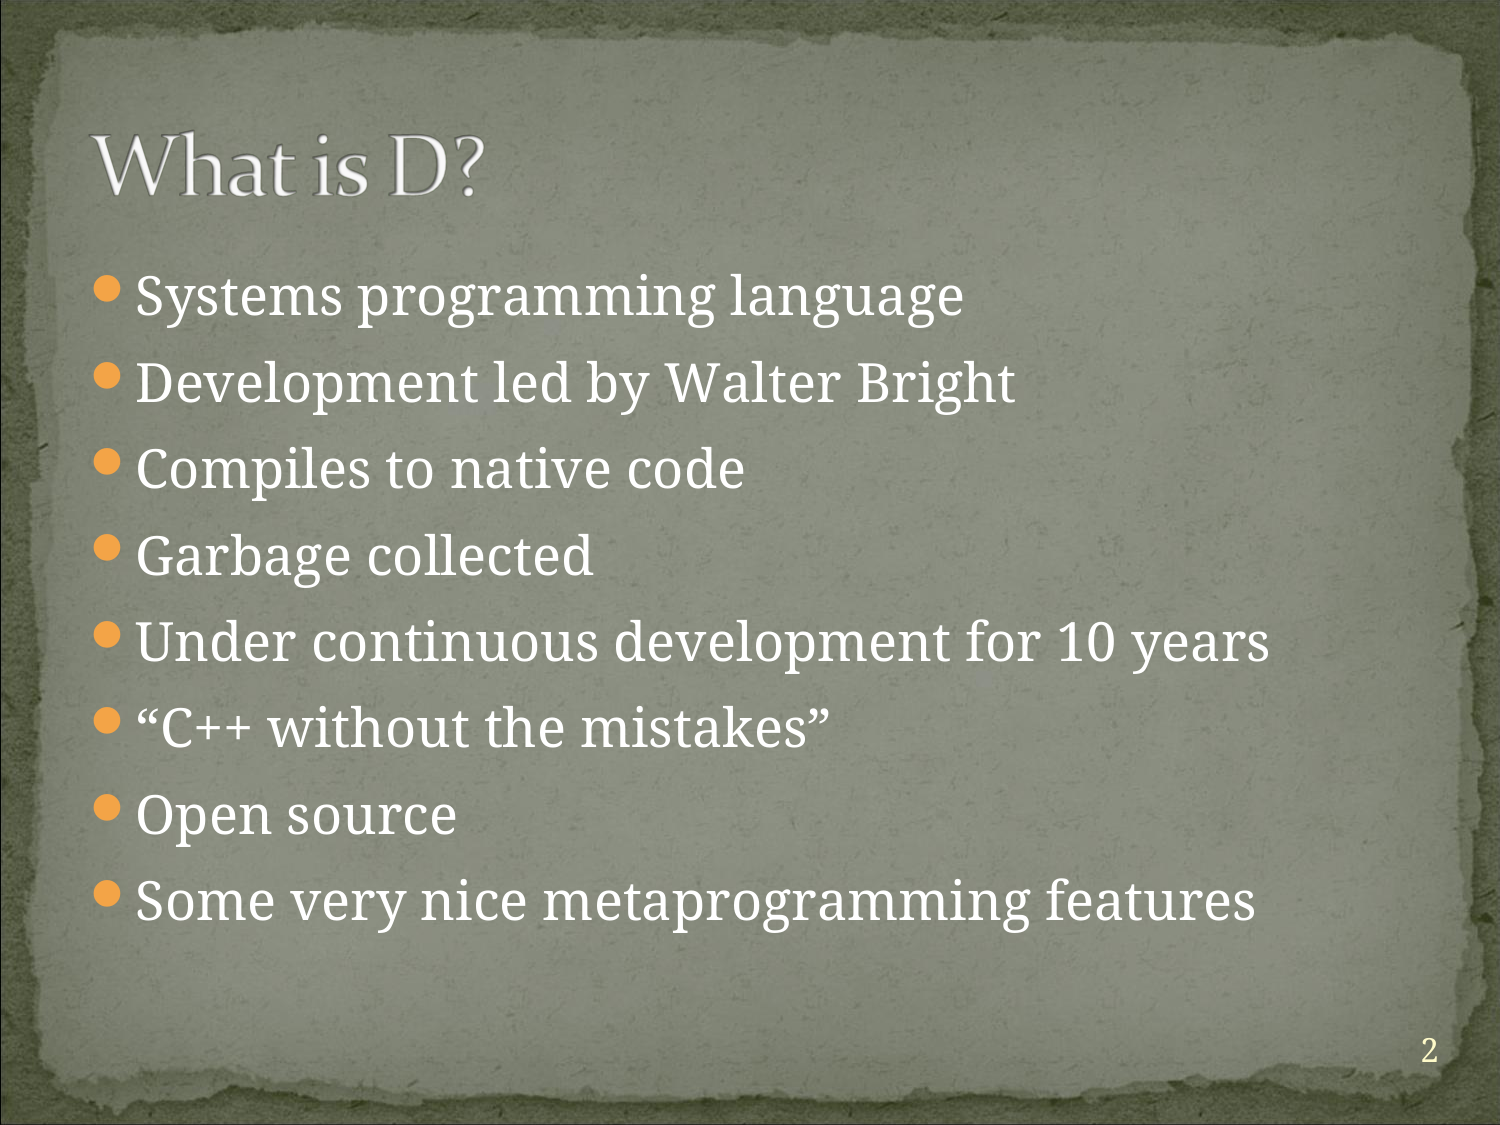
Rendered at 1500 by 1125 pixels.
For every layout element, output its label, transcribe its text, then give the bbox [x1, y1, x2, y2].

text_box [35, 23, 1427, 227]
list Systems programming language Development led by Walter Bright Compiles to native code Garbage collected Under continuous development for 10 years “C++ without the mistakes” Open source Some very nice metaprogramming features [75, 249, 1426, 1001]
picture [0, 0, 1500, 1125]
text_box <number> [1379, 1014, 1480, 1090]
